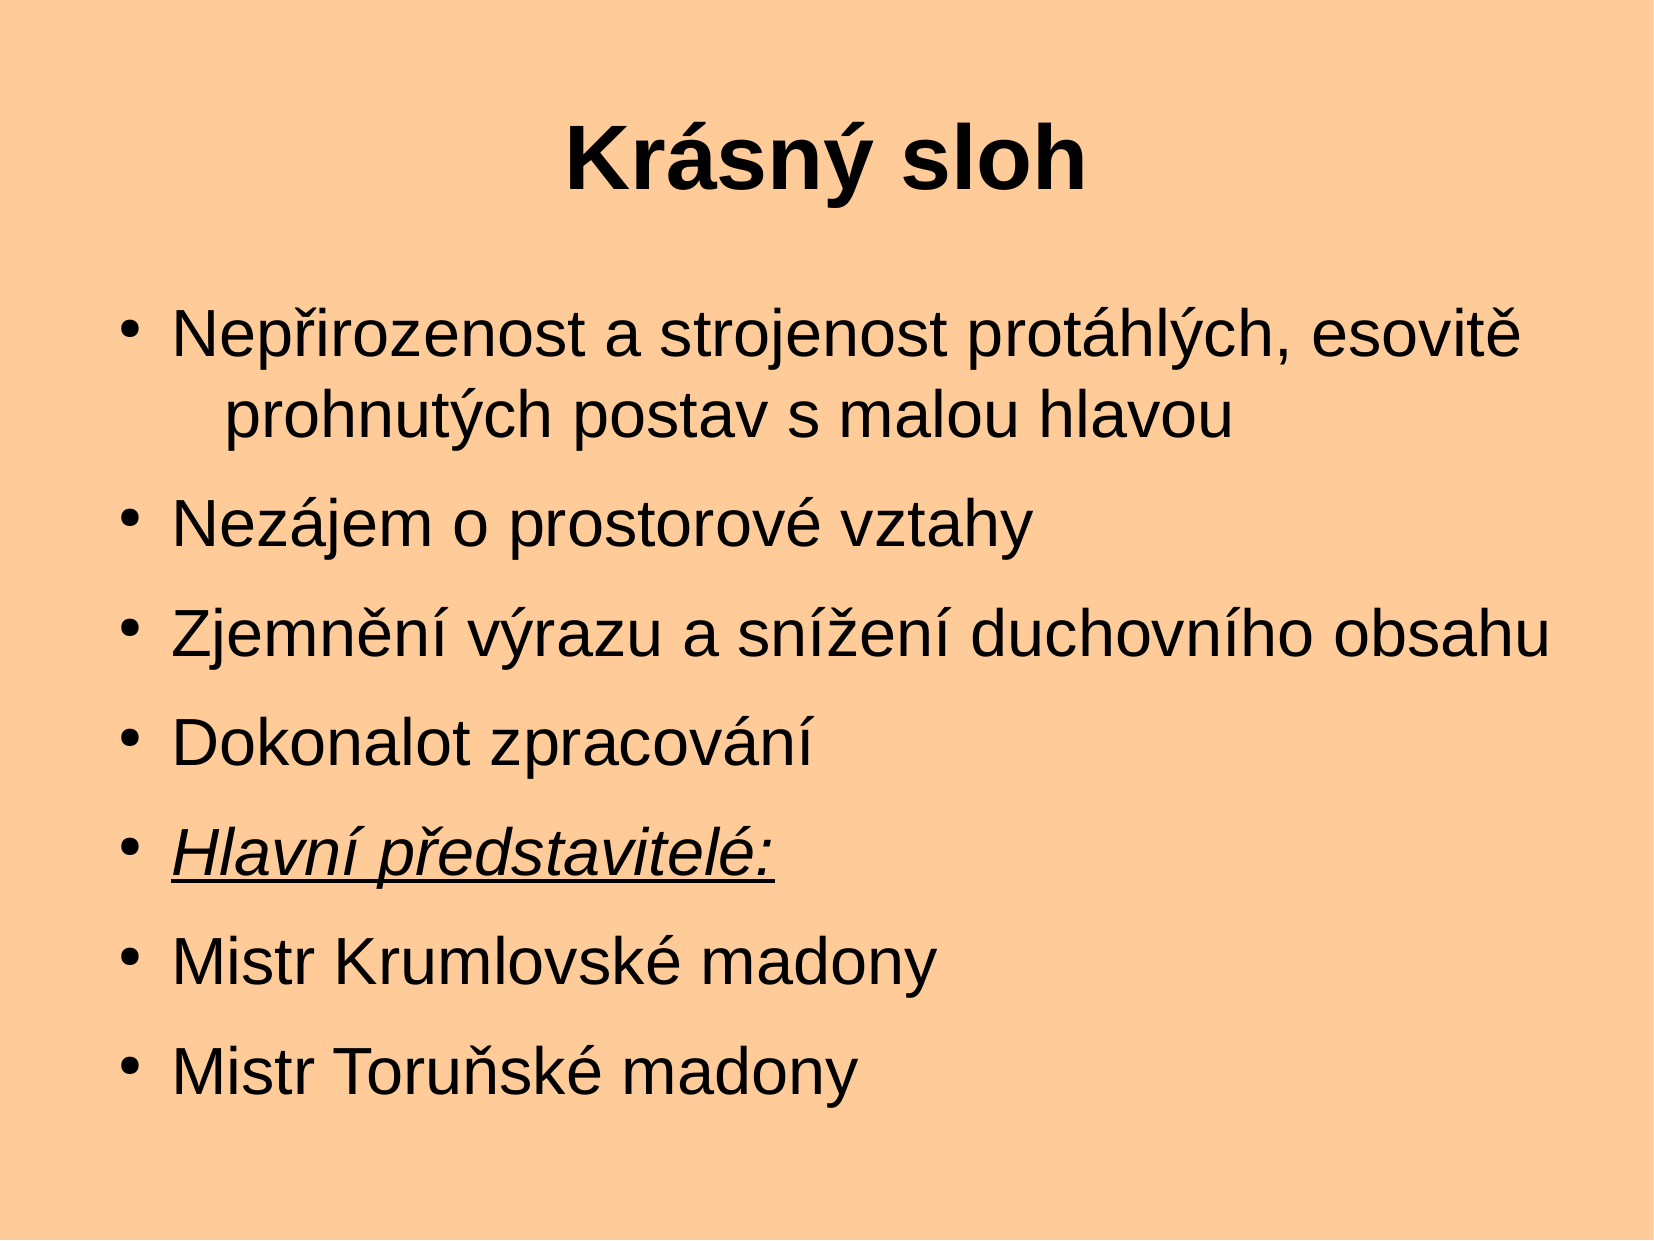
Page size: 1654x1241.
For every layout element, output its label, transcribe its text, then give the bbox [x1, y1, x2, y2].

list Nepřirozenost a strojenost protáhlých, esovitě prohnutých postav s malou hlavou Nezájem o prostorové vztahy Zjemnění výrazu a snížení duchovního obsahu Dokonalot zpracování Hlavní představitelé: Mistr Krumlovské madony Mistr Toruňské madony [82, 290, 1571, 1109]
title Krásný sloh [82, 49, 1571, 257]
